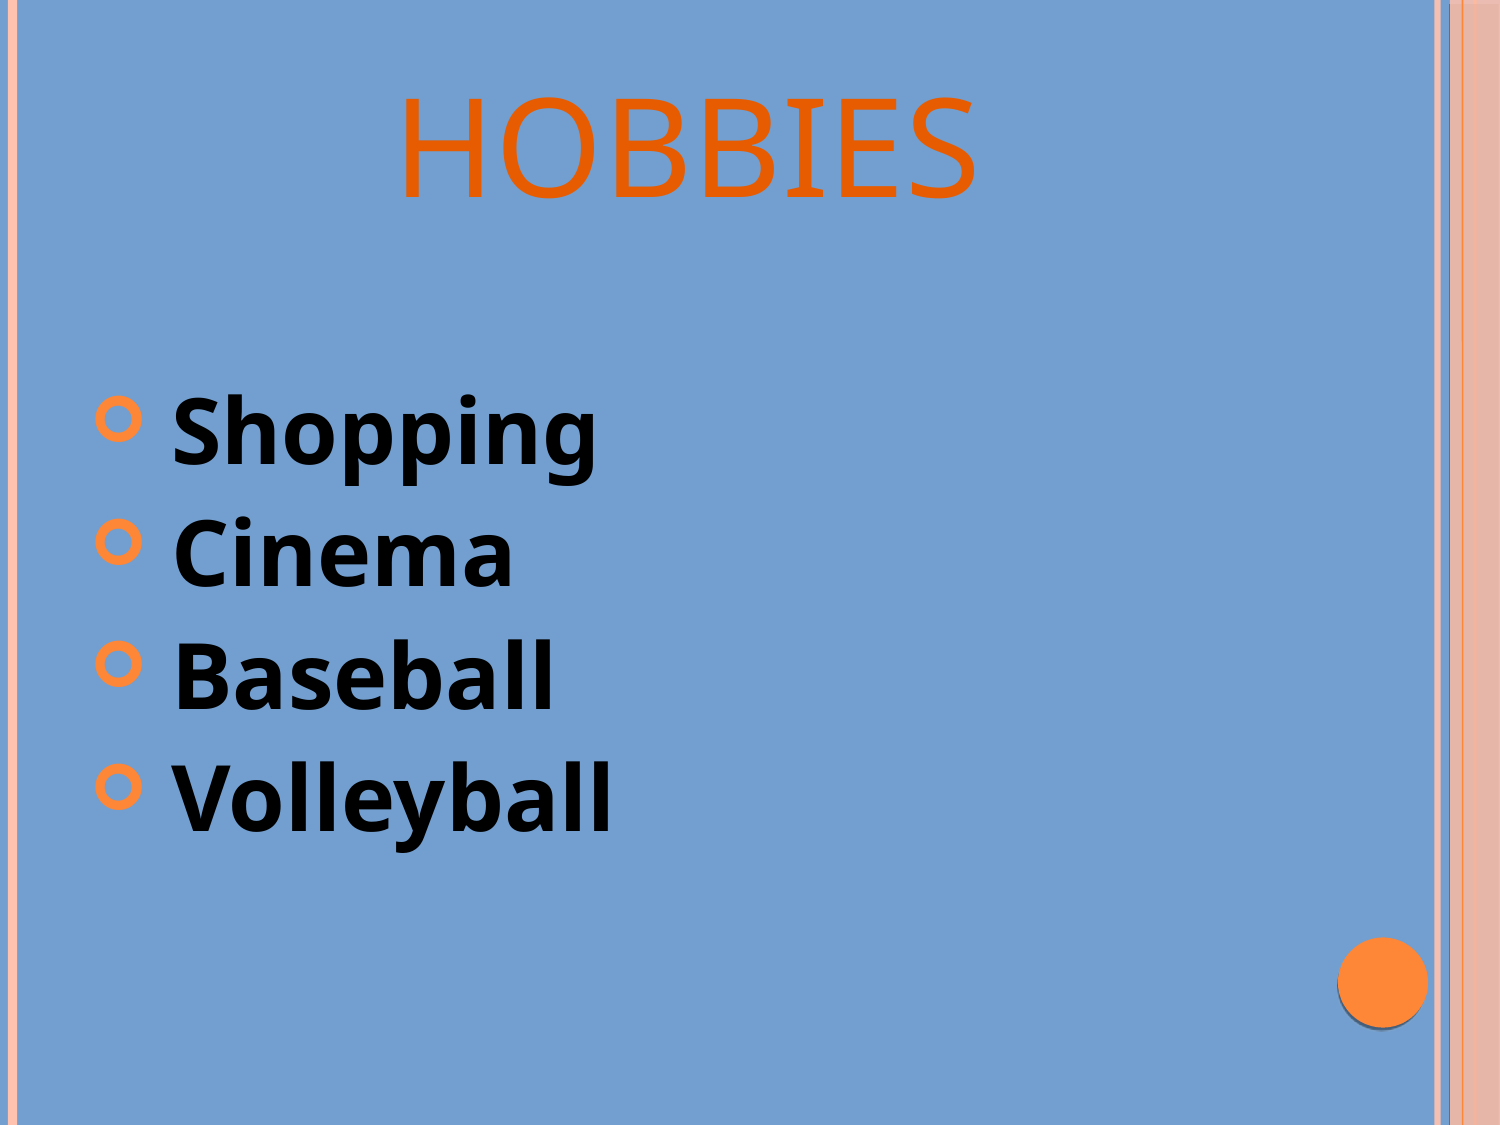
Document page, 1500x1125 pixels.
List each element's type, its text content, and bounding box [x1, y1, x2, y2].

title HOBBIES [75, 45, 1300, 233]
list Shopping Cinema Baseball Volleyball [75, 262, 1500, 1125]
